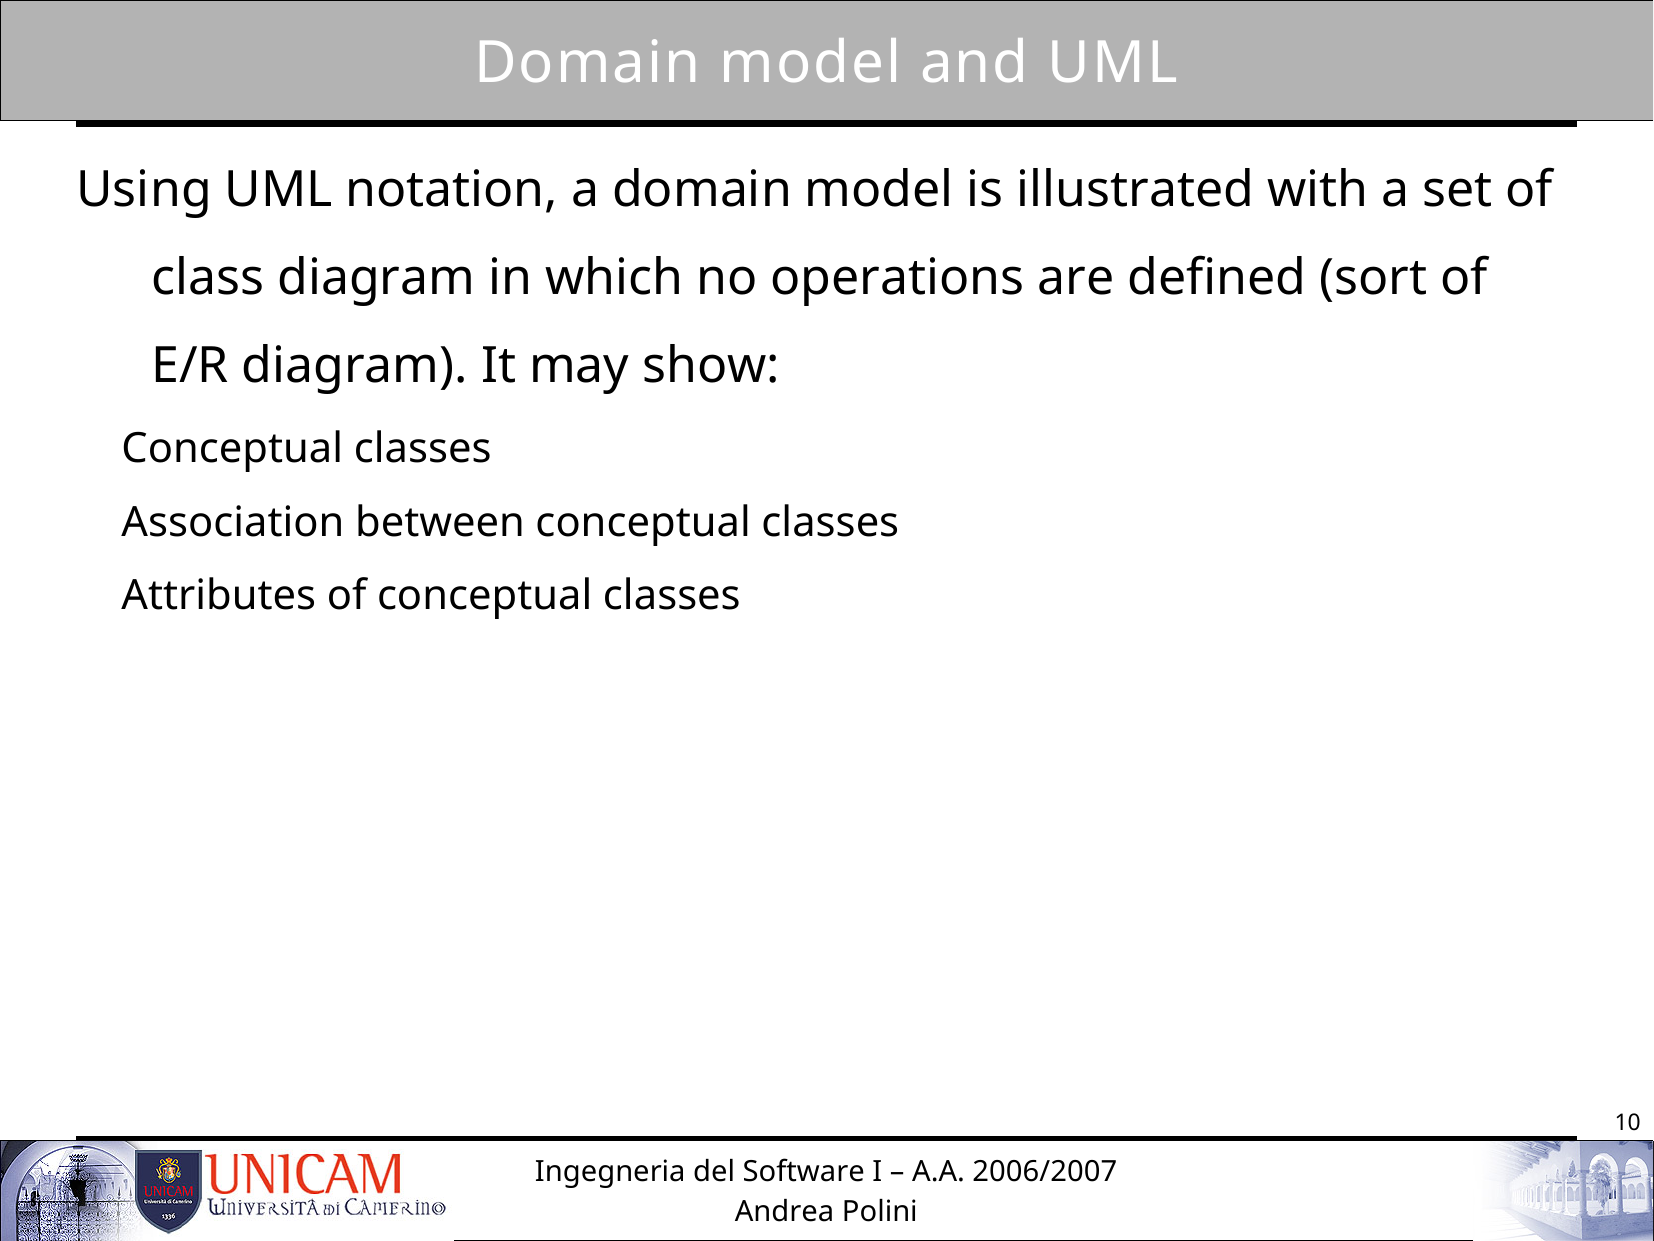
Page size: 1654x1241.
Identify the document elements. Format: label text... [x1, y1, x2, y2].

picture [0, 1141, 454, 1241]
picture [1473, 1141, 1654, 1241]
title Domain model and UML [0, 0, 1653, 121]
list Using UML notation, a domain model is illustrated with a set of class diagram in which no operations are defined (sort of E/R diagram). It may show: Conceptual classes Association between conceptual classes Attributes of conceptual classes [76, 152, 1577, 671]
